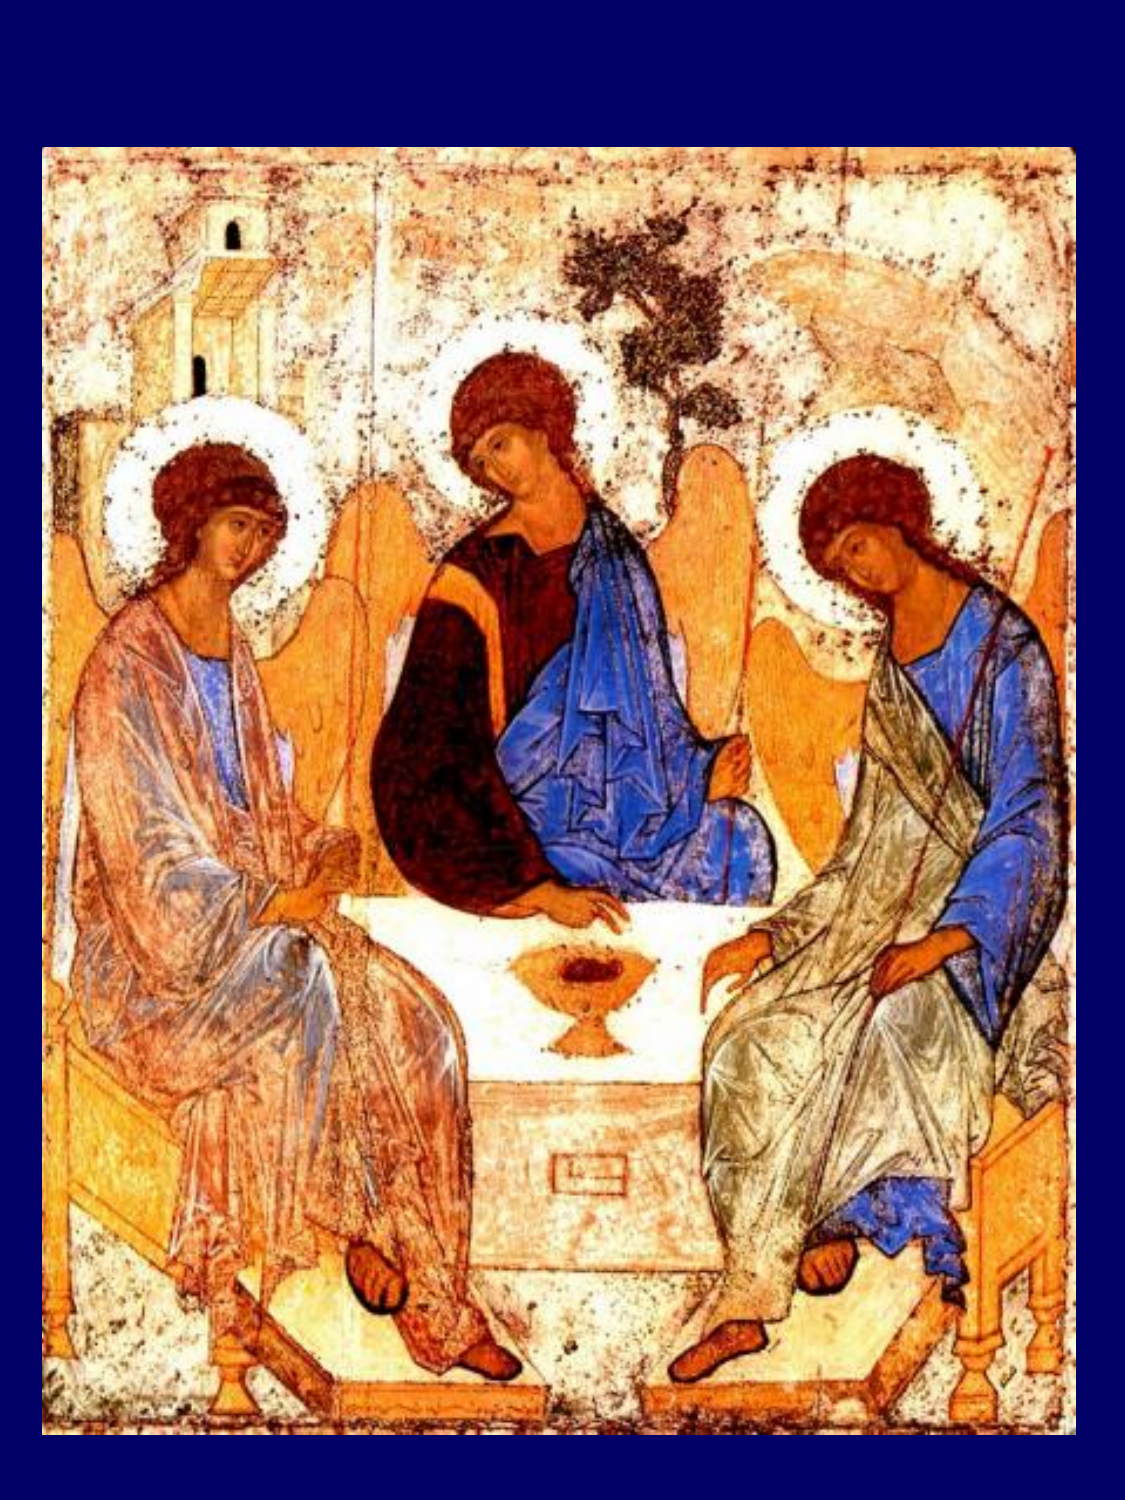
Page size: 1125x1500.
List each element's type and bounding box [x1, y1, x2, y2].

picture [42, 147, 1076, 1436]
